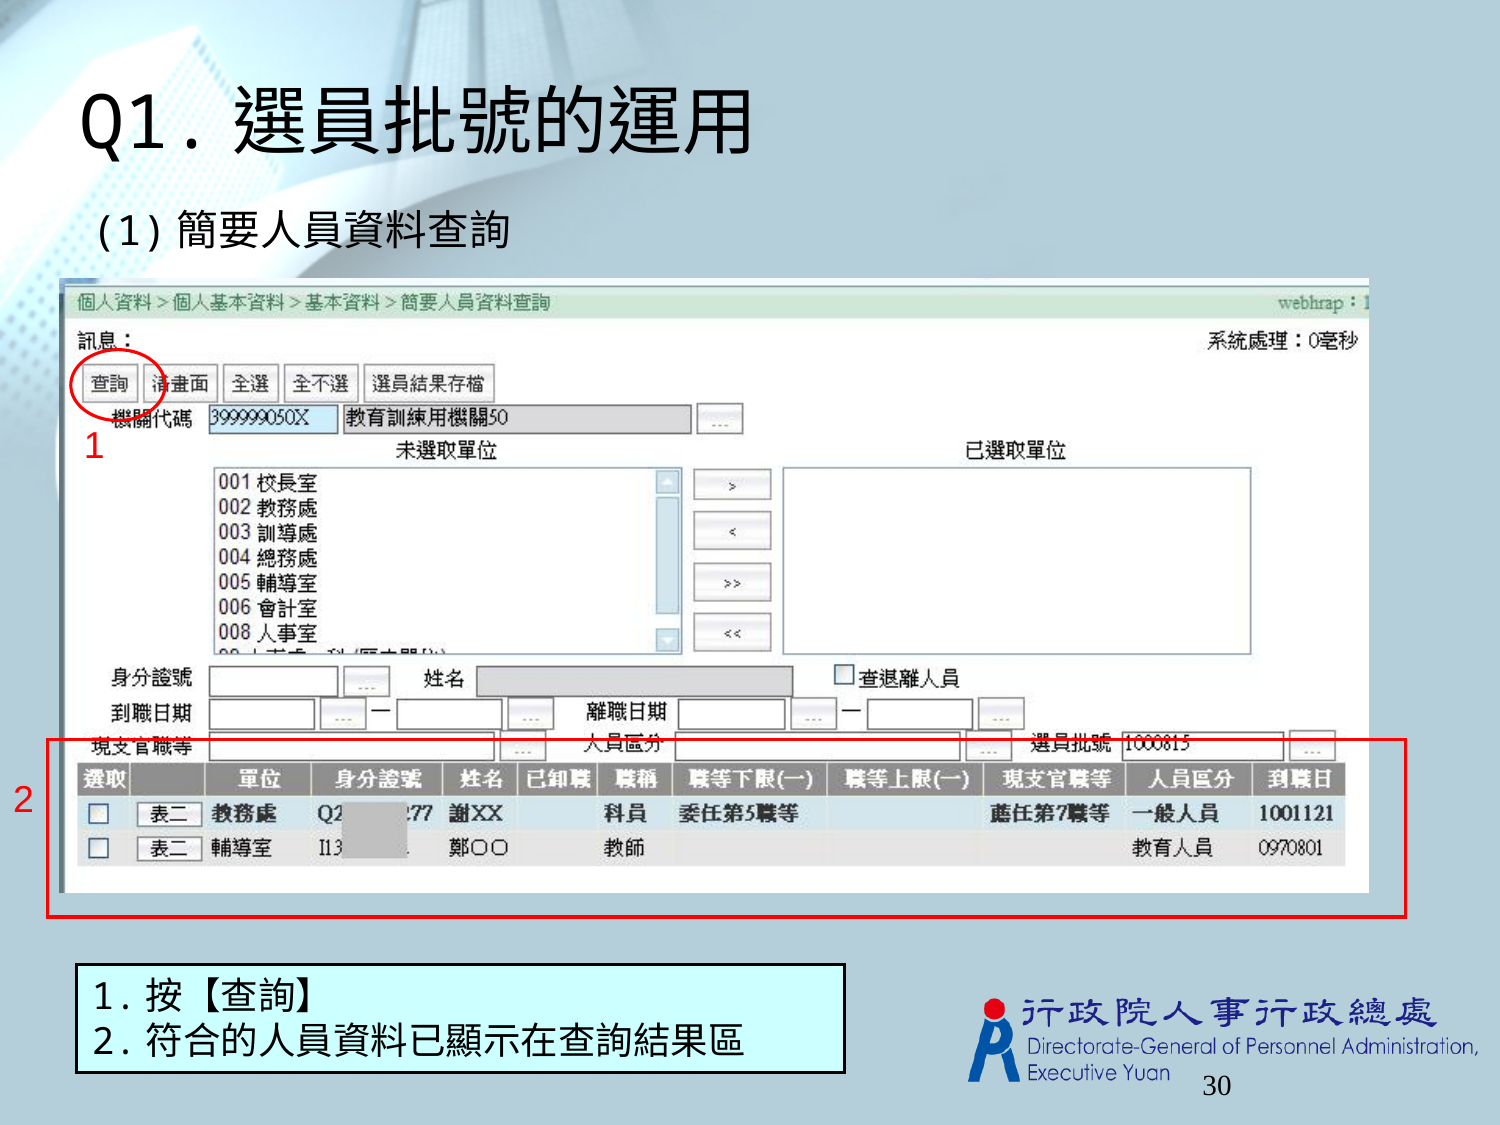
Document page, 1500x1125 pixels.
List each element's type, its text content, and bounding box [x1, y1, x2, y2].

text_box 2 [0, 774, 48, 821]
text_box Q1.選員批號的運用 [65, 66, 1400, 171]
picture [59, 741, 1369, 893]
text_box [1187, 1058, 1500, 1125]
text_box 1 [70, 420, 118, 466]
picture [59, 278, 1369, 738]
text_box (1)簡要人員資料查詢 [77, 196, 1412, 261]
text_box 1.按【查詢】 2.符合的人員資料已顯示在查詢結果區 [76, 964, 845, 1073]
